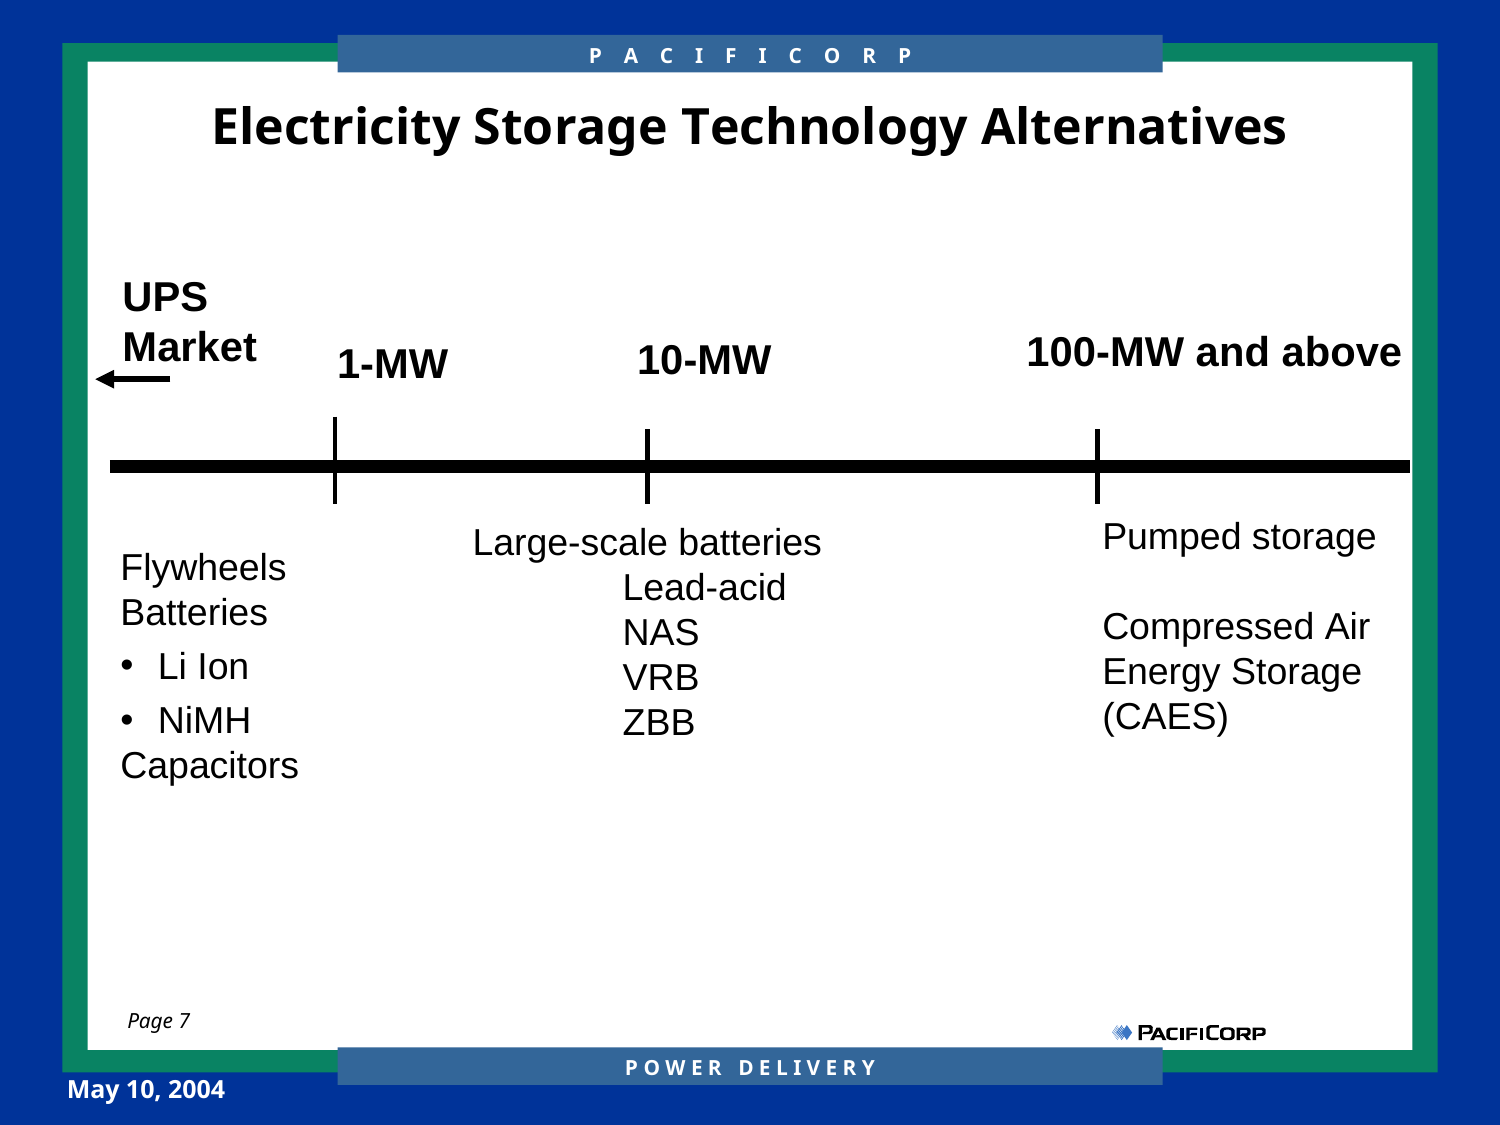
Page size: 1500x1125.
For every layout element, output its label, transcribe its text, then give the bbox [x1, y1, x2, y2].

text_box Large-scale batteries Lead-acid NAS VRB ZBB [457, 510, 837, 796]
text_box 100-MW and above [1011, 316, 1418, 383]
text_box 10-MW [622, 324, 787, 391]
text_box Pumped storage Compressed Air Energy Storage (CAES) [1087, 504, 1392, 745]
text_box Flywheels Batteries Li Ion NiMH Capacitors [105, 535, 390, 795]
text_box 1-MW [322, 329, 464, 395]
title Electricity Storage Technology Alternatives [74, 87, 1425, 163]
text_box UPS Market [107, 262, 273, 378]
